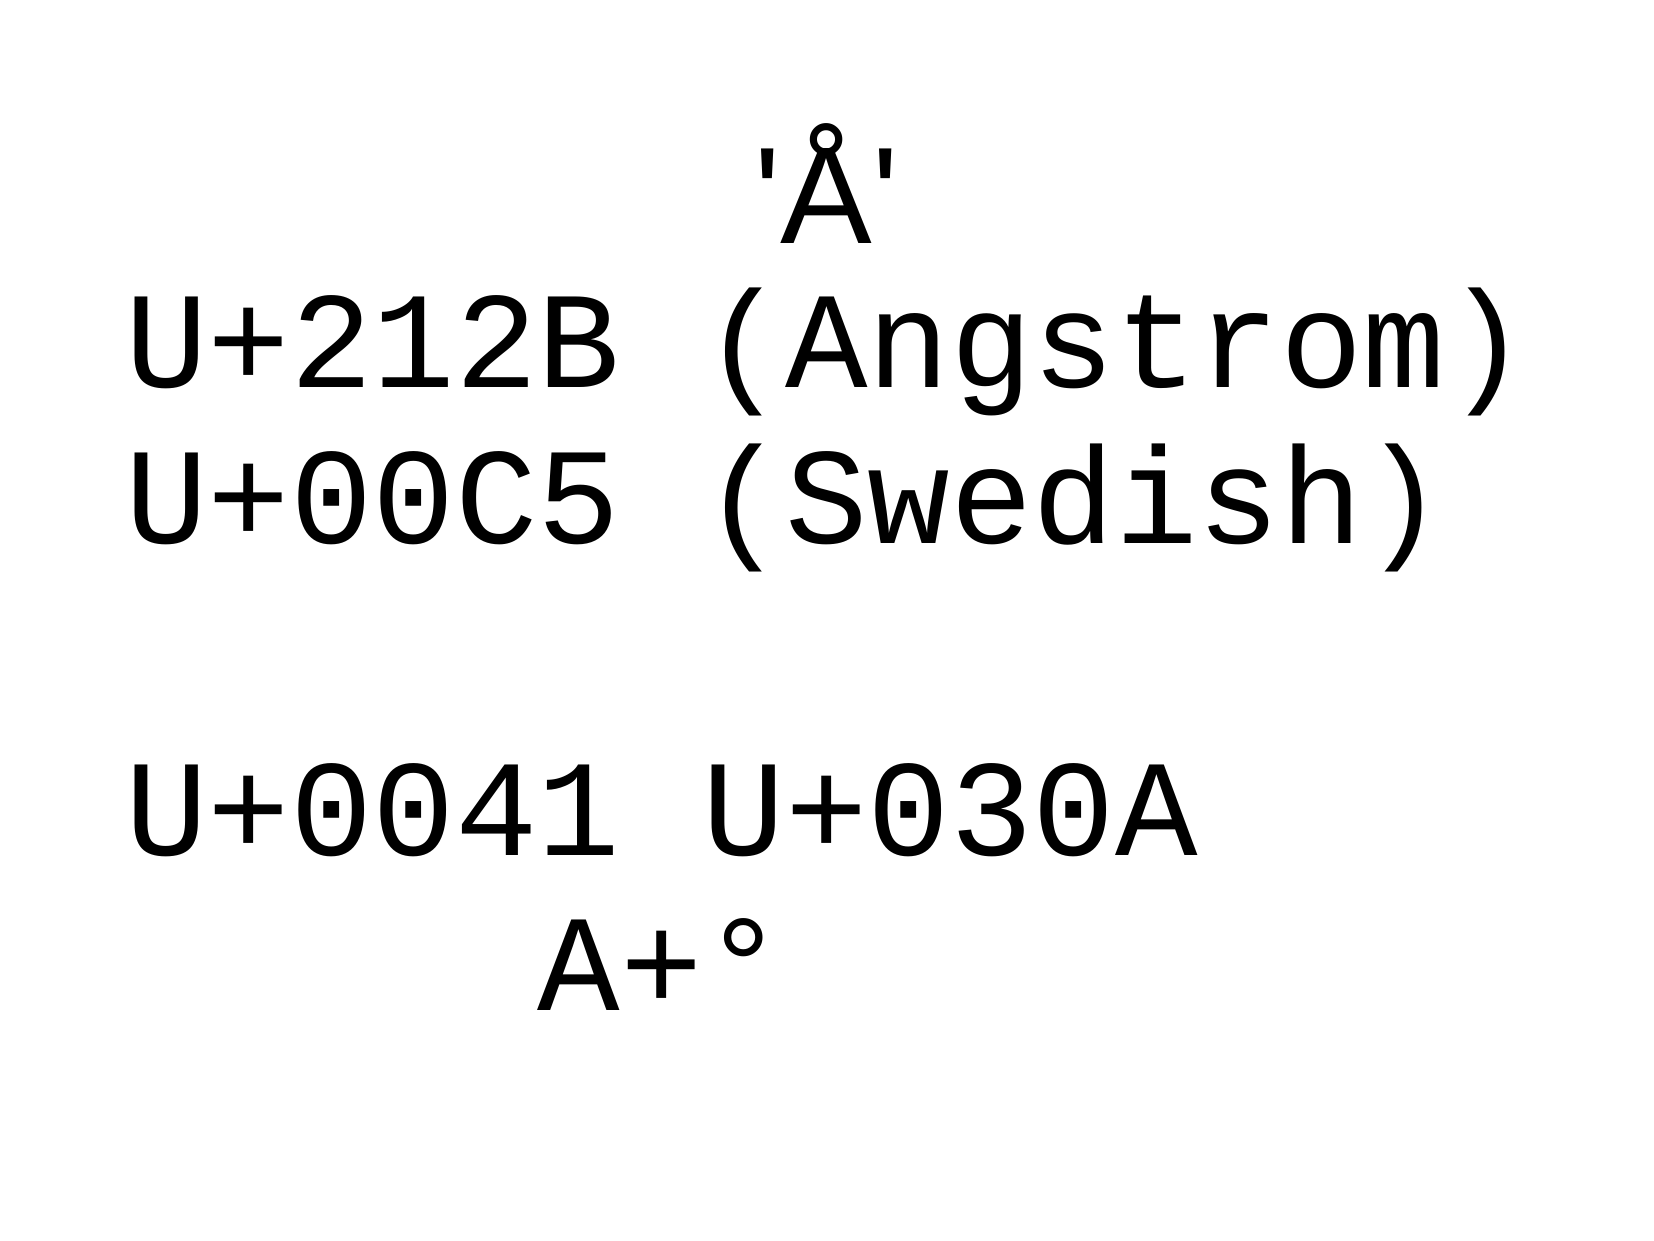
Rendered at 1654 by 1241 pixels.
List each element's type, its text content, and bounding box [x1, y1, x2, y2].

title 'Å' U+212B (Angstrom) U+00C5 (Swedish) U+0041 U+030A A+° [82, 56, 1571, 1115]
